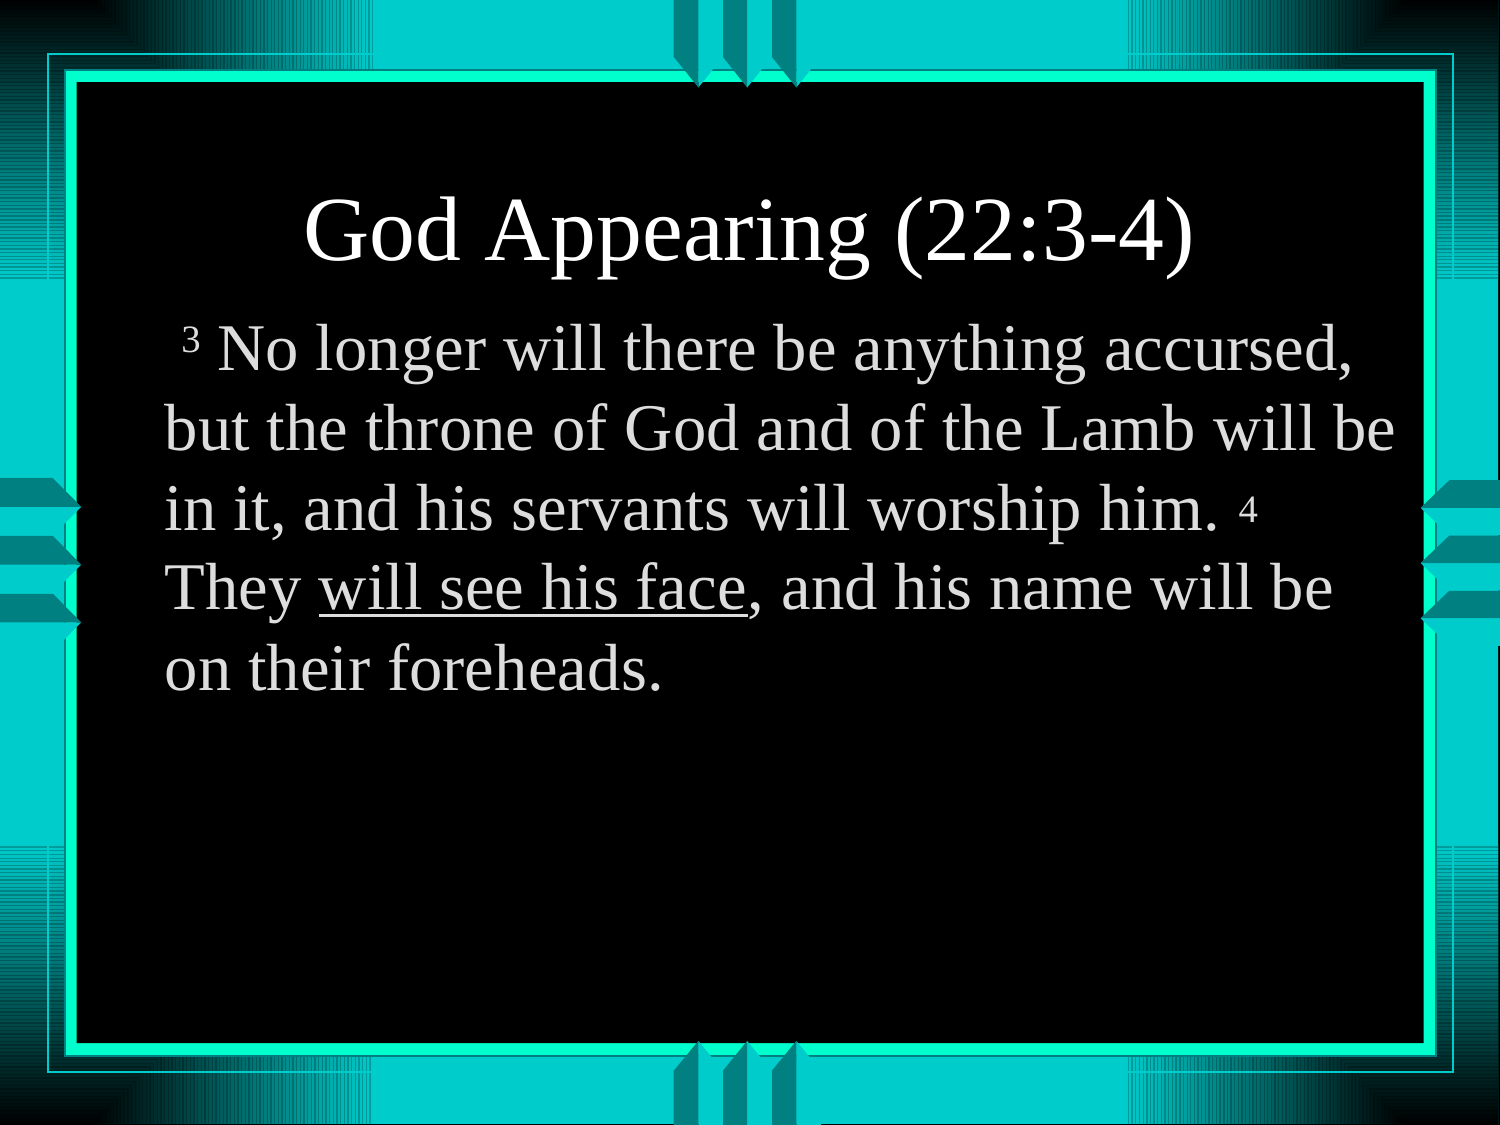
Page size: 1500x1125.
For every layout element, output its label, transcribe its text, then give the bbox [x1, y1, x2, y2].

title God Appearing (22:3-4) [112, 99, 1388, 288]
text_box 3 No longer will there be anything accursed, but the throne of God and of the Lamb will be in it, and his servants will worship him. 4 They will see his face, and his name will be on their foreheads. [150, 296, 1426, 711]
